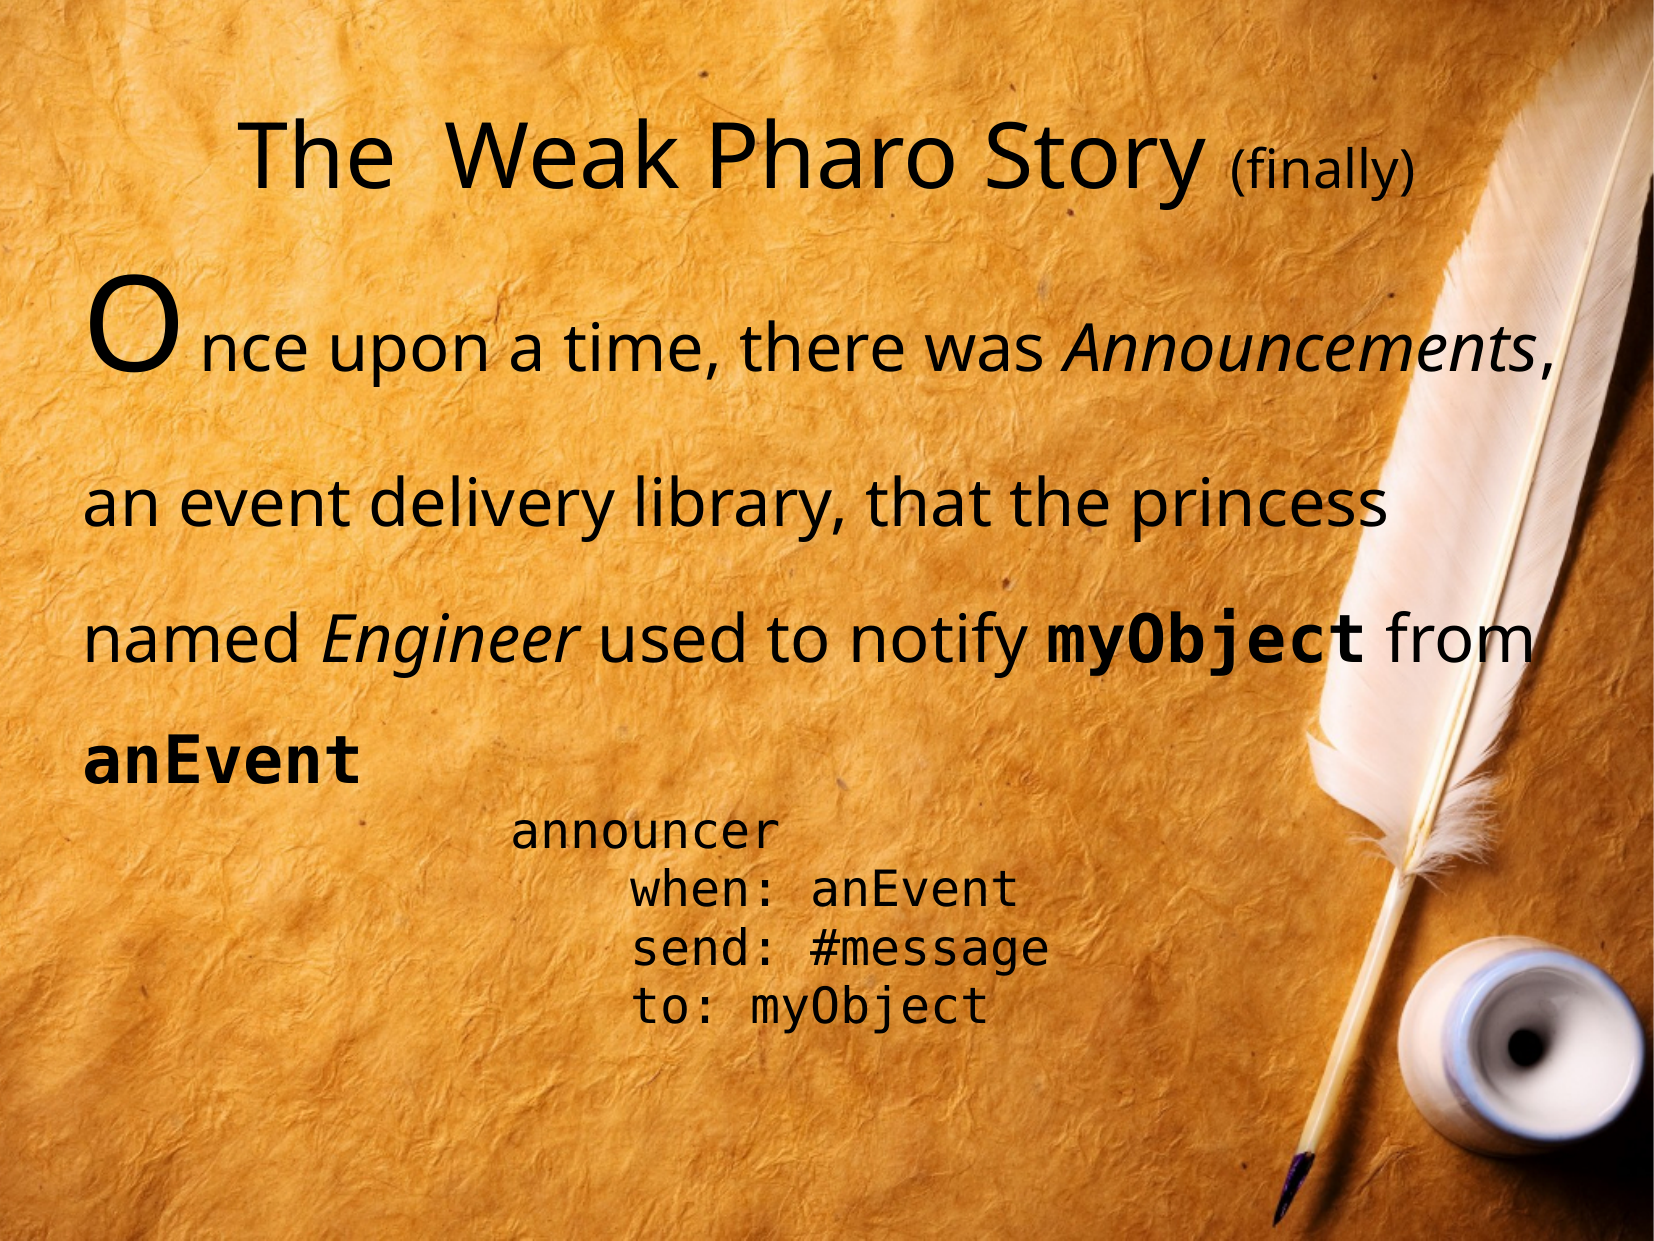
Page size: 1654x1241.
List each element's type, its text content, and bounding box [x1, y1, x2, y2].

title The Weak Pharo Story (finally) [82, 49, 1571, 236]
picture [0, 0, 1654, 1241]
subtitle O nce upon a time, there was Announcements, an event delivery library, that the princess named Engineer used to notify myObject from anEvent [82, 236, 1571, 1063]
text_box announcer when: anEvent send: #message to: myObject [510, 802, 1081, 1036]
